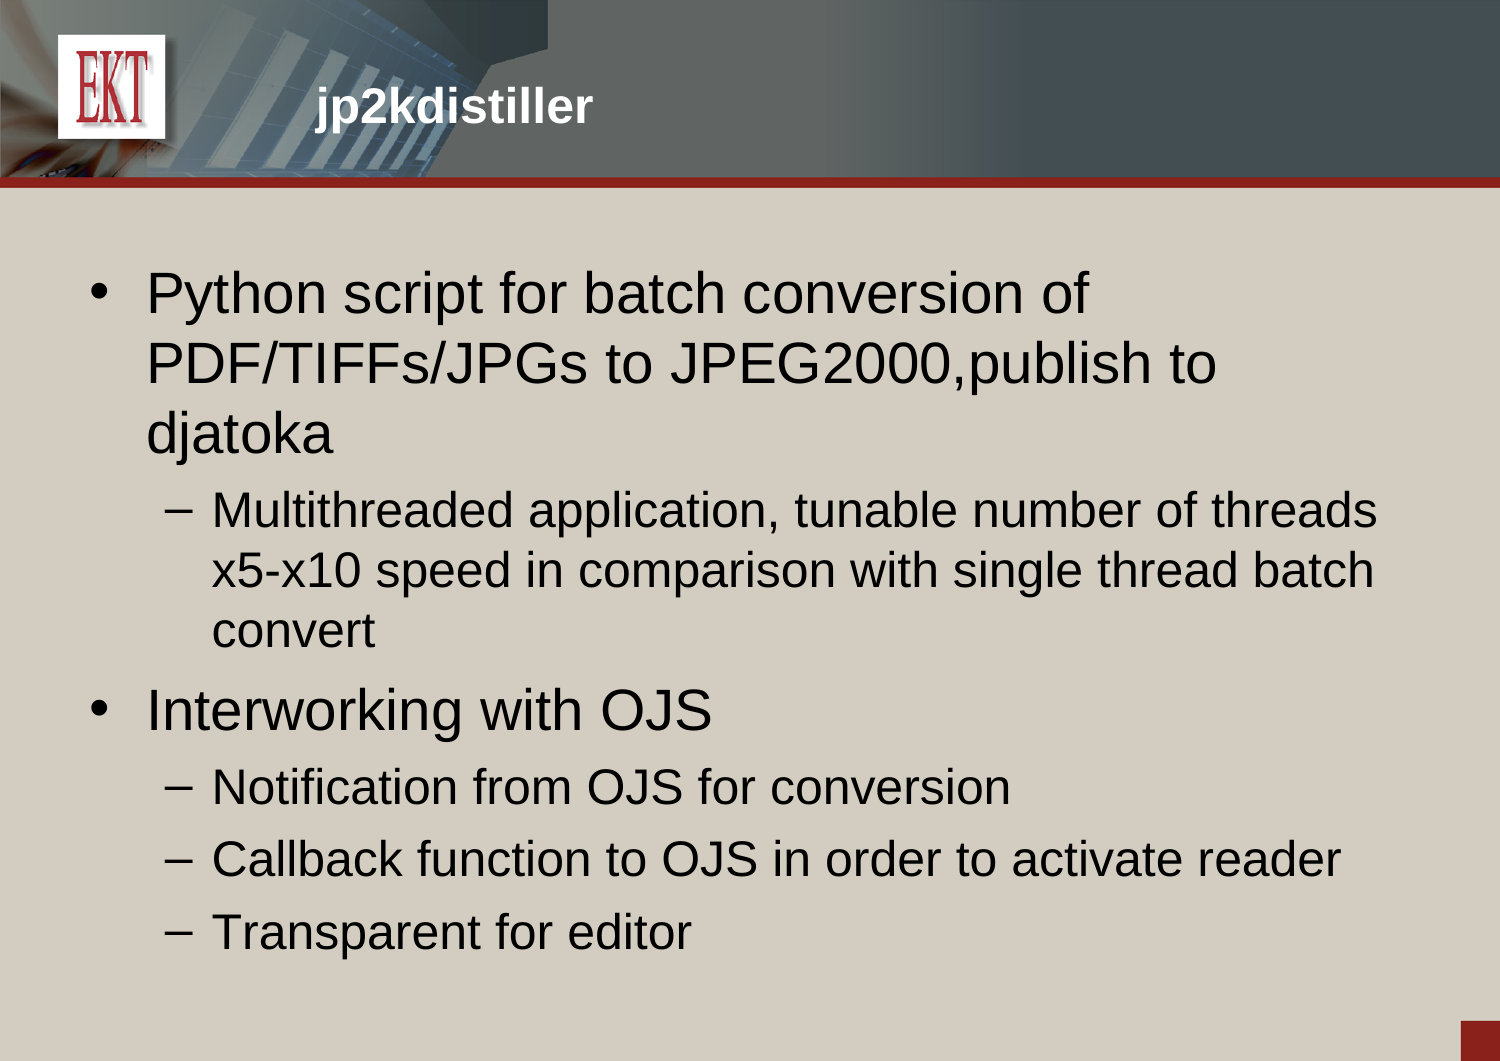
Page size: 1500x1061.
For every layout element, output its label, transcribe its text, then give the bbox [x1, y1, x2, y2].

picture [0, 0, 1500, 1061]
title jp2kdistiller [301, 42, 1426, 165]
list Python script for batch conversion of PDF/TIFFs/JPGs to JPEG2000,publish to djatoka Multithreaded application, tunable number of threads x5-x10 speed in comparison with single thread batch convert Interworking with OJS Notification from OJS for conversion Callback function to OJS in order to activate reader Transparent for editor [75, 247, 1426, 968]
